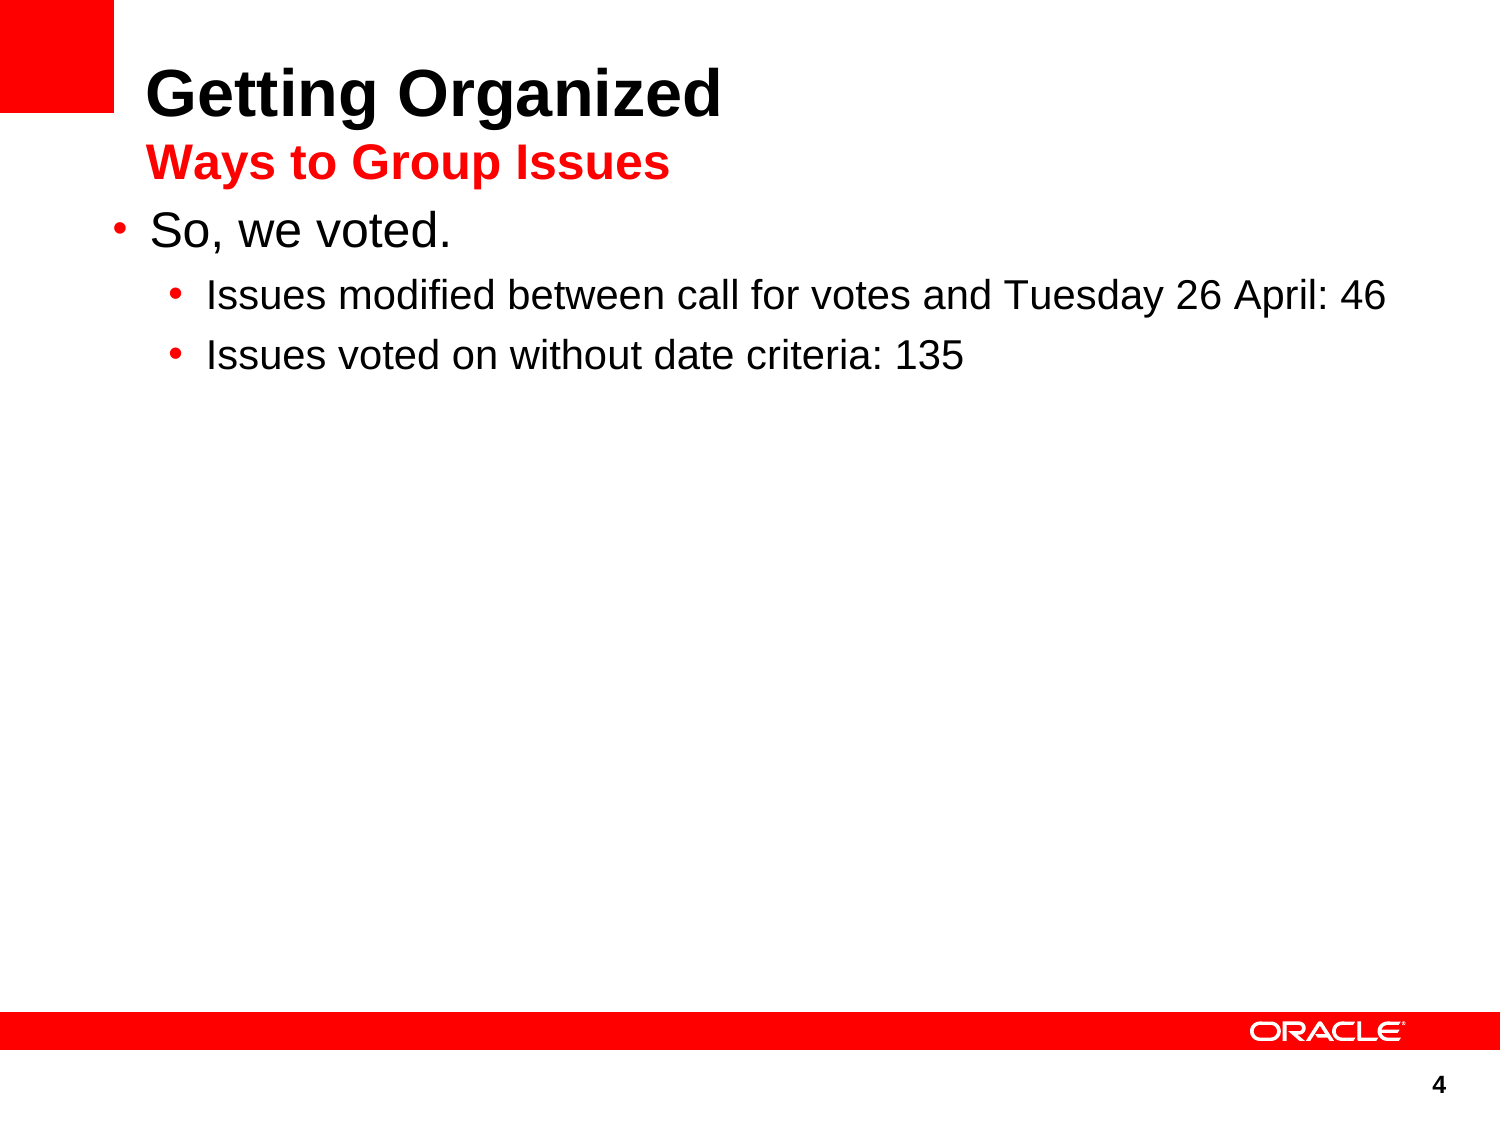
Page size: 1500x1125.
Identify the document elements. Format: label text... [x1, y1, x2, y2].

picture [0, 1012, 1500, 1050]
list So, we voted. Issues modified between call for votes and Tuesday 26 April: 46 Issues voted on without date criteria: 135 [112, 197, 1469, 911]
title Getting Organized Ways to Group Issues [145, 49, 1390, 197]
picture [0, 0, 114, 113]
